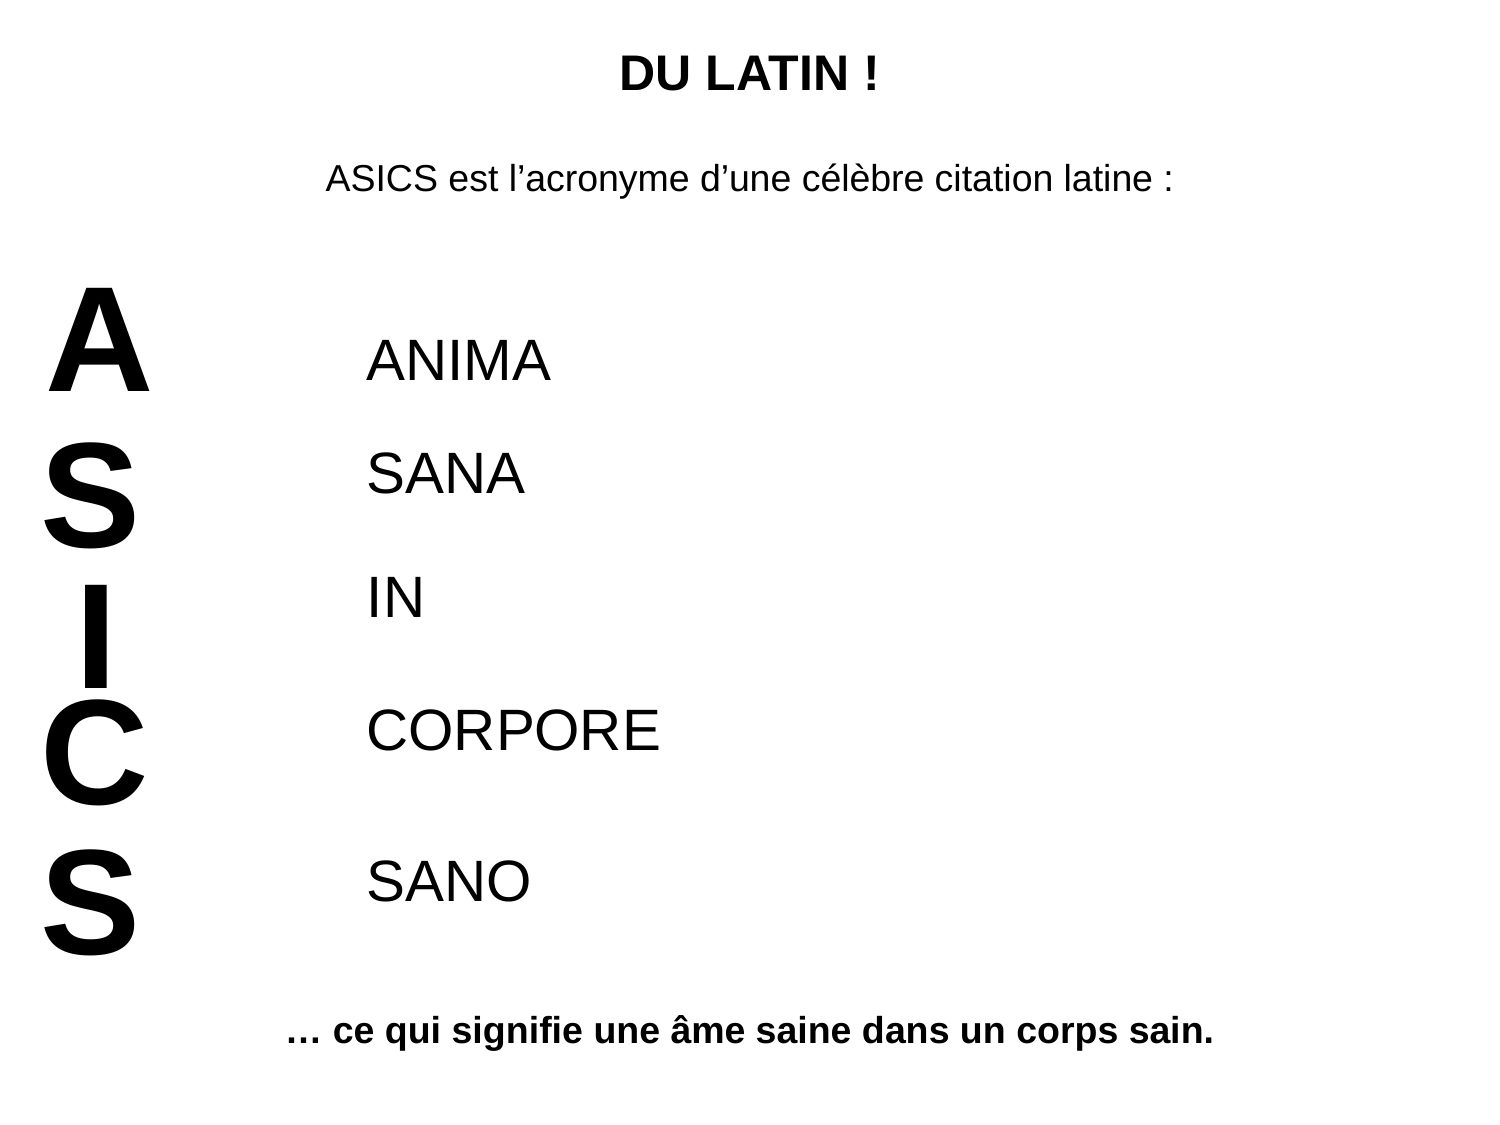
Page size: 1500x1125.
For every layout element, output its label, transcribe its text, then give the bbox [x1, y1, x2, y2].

text_box … ce qui signifie une âme saine dans un corps sain. [0, 998, 1500, 1060]
text_box ASICS est l’acronyme d’une célèbre citation latine : [0, 146, 1500, 207]
text_box S [25, 797, 219, 993]
text_box IN [351, 551, 987, 637]
text_box A [30, 233, 225, 429]
text_box C [25, 646, 219, 797]
text_box SANA [351, 427, 987, 513]
text_box DU LATIN ! [0, 33, 1500, 109]
text_box CORPORE [351, 684, 987, 770]
text_box S [25, 389, 219, 585]
text_box SANO [351, 835, 987, 921]
text_box I [0, 530, 194, 726]
text_box ANIMA [351, 314, 987, 400]
